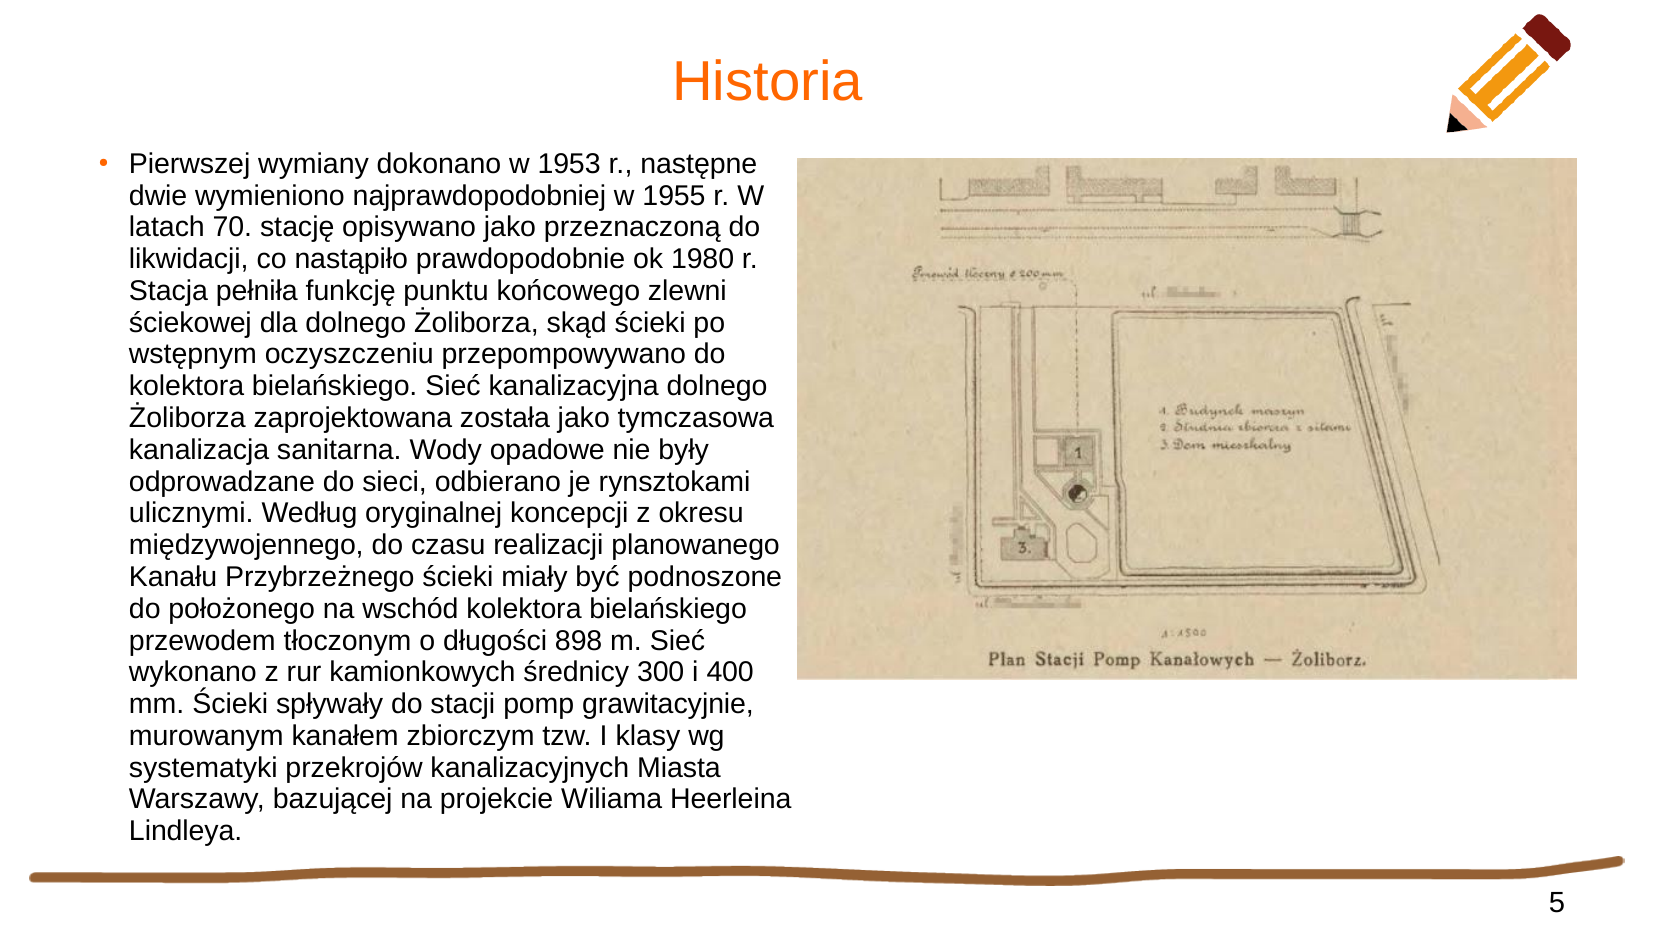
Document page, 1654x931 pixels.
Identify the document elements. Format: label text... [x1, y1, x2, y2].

picture [1446, 14, 1571, 133]
picture [29, 856, 1625, 886]
list Pierwszej wymiany dokonano w 1953 r., następne dwie wymieniono najprawdopodobniej w 1955 r. W latach 70. stację opisywano jako przeznaczoną do likwidacji, co nastąpiło prawdopodobnie ok 1980 r. Stacja pełniła funkcję punktu końcowego zlewni ściekowej dla dolnego Żoliborza, skąd ścieki po wstępnym oczyszczeniu przepompowywano do kolektora bielańskiego. Sieć kanalizacyjna dolnego Żoliborza zaprojektowana została jako tymczasowa kanalizacja sanitarna. Wody opadowe nie były odprowadzane do sieci, odbierano je rynsztokami ulicznymi. Według oryginalnej koncepcji z okresu międzywojennego, do czasu realizacji planowanego Kanału Przybrzeżnego ścieki miały być podnoszone do położonego na wschód kolektora bielańskiego przewodem tłoczonym o długości 898 m. Sieć wykonano z rur kamionkowych średnicy 300 i 400 mm. Ścieki spływały do stacji pomp grawitacyjnie, murowanym kanałem zbiorczym tzw. I klasy wg systematyki przekrojów kanalizacyjnych Miasta Warszawy, bazującej na projekcie Wiliama Heerleina Lindleya. [88, 147, 809, 857]
title Historia [88, 29, 1447, 133]
picture [797, 158, 1577, 680]
